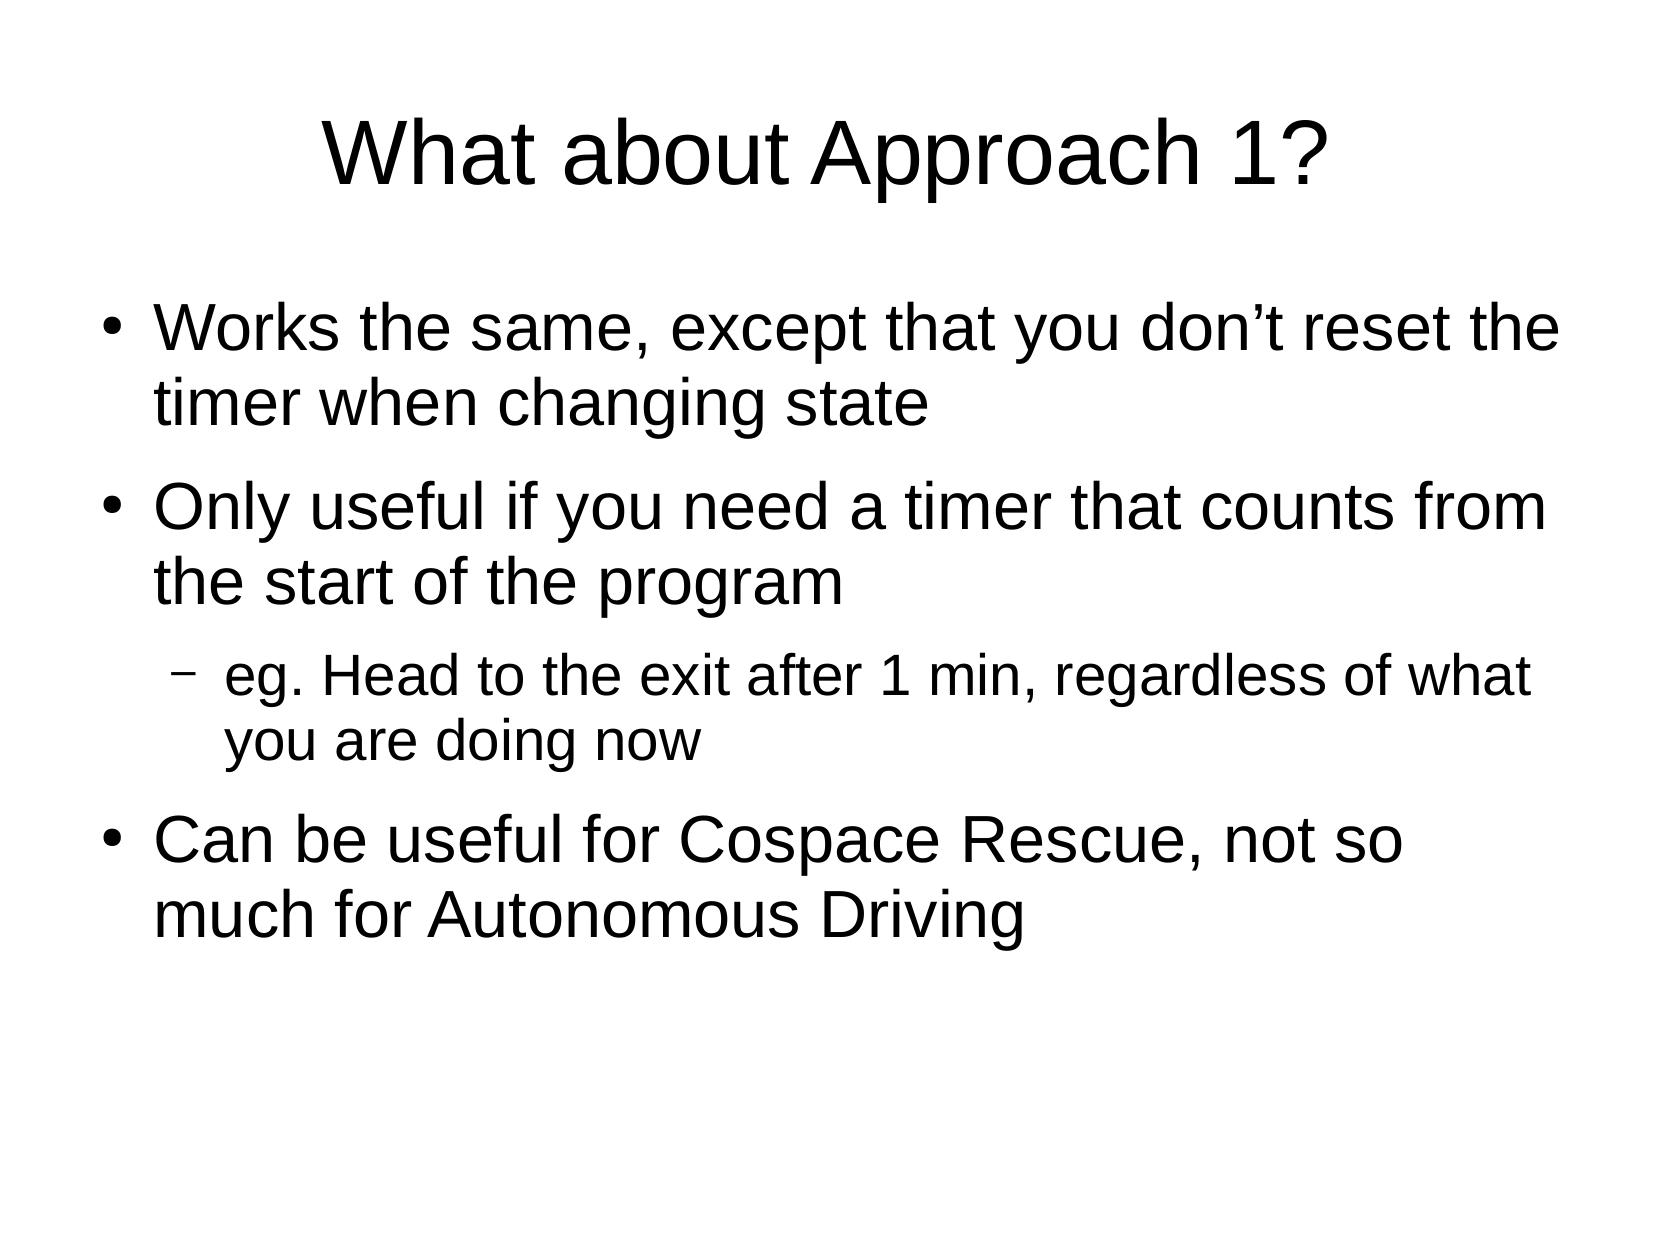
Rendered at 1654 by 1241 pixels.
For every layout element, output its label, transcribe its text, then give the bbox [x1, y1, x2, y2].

list Works the same, except that you don’t reset the timer when changing state Only useful if you need a timer that counts from the start of the program eg. Head to the exit after 1 min, regardless of what you are doing now Can be useful for Cospace Rescue, not so much for Autonomous Driving [82, 290, 1571, 1010]
title What about Approach 1? [82, 49, 1571, 257]
